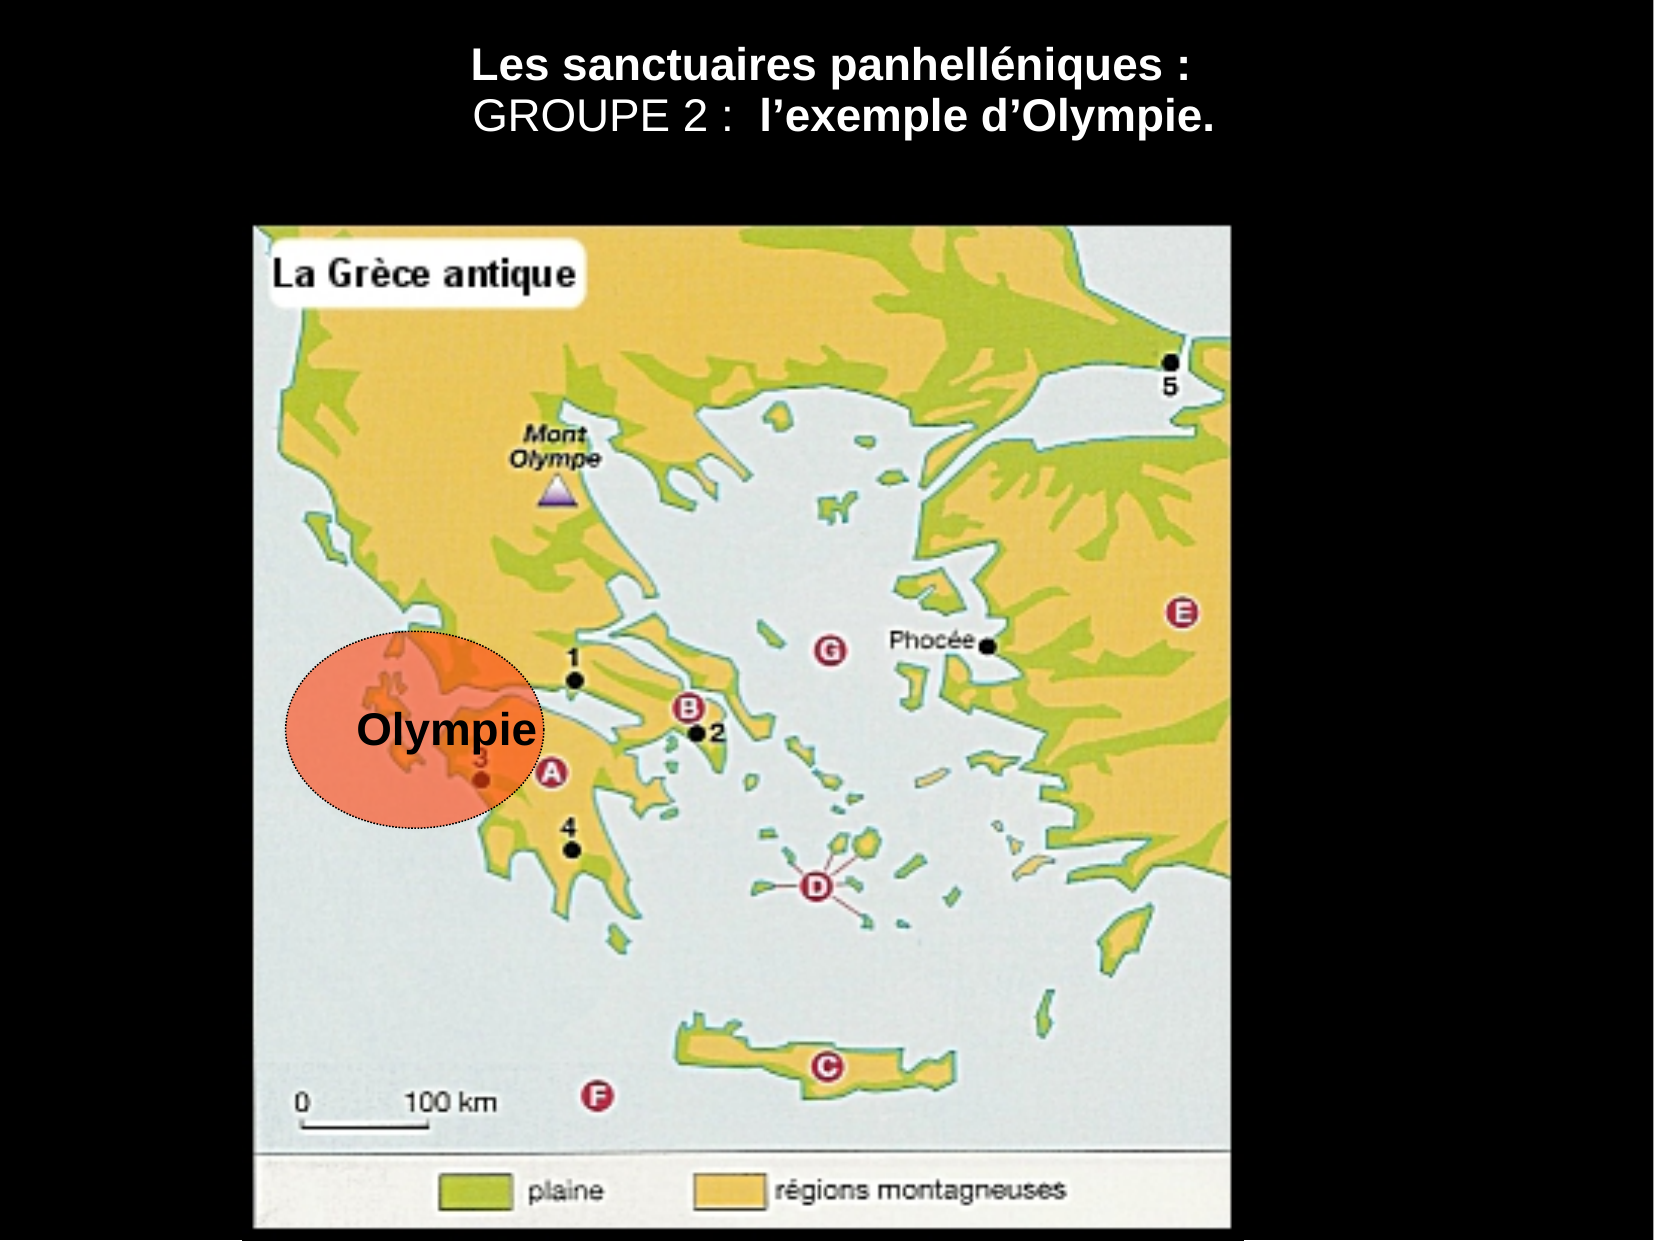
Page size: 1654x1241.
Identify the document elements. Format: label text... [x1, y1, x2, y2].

text_box Olympie [285, 631, 544, 829]
picture [242, 215, 1244, 1241]
text_box Les sanctuaires panhelléniques : GROUPE 2 : l’exemple d’Olympie. [40, 31, 1635, 149]
